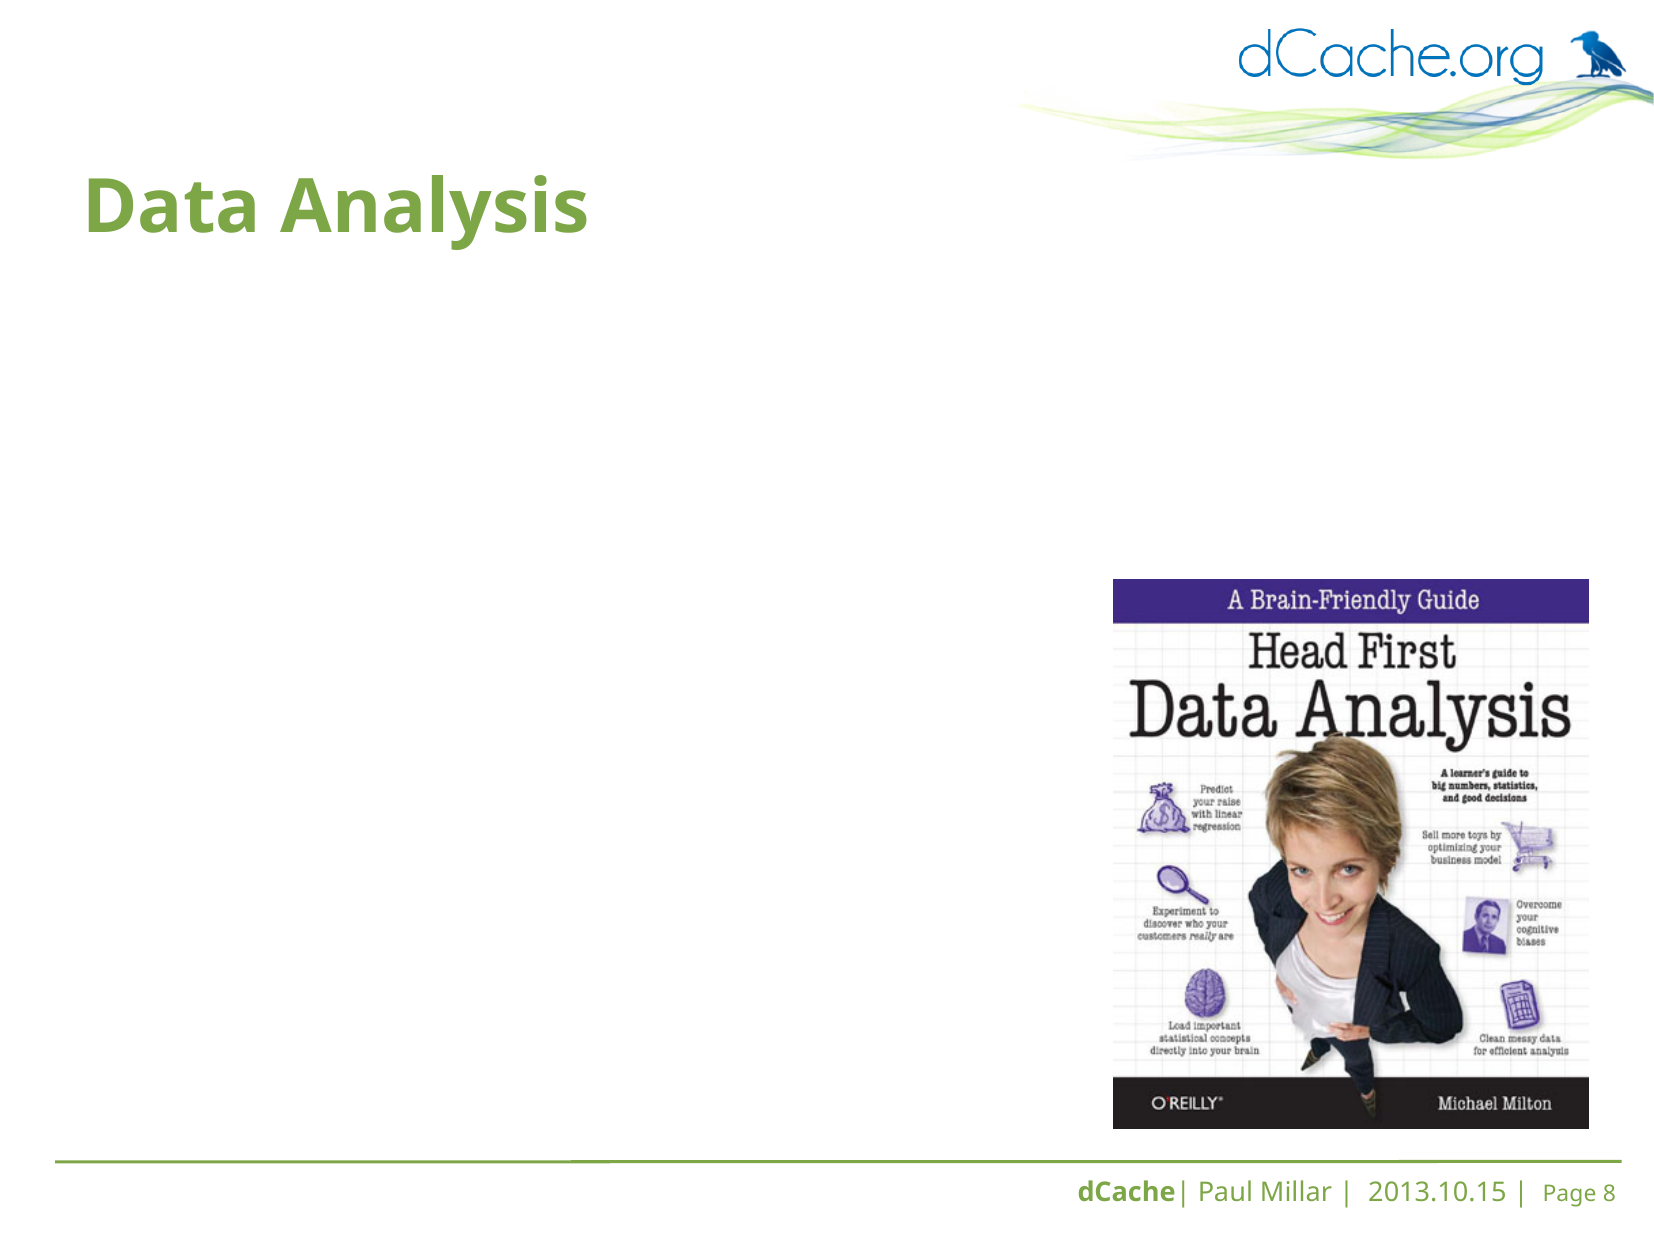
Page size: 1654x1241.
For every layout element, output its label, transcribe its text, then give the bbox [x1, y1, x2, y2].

picture [1113, 579, 1589, 1129]
title Data Analysis [82, 156, 1605, 251]
picture [956, 16, 1654, 169]
